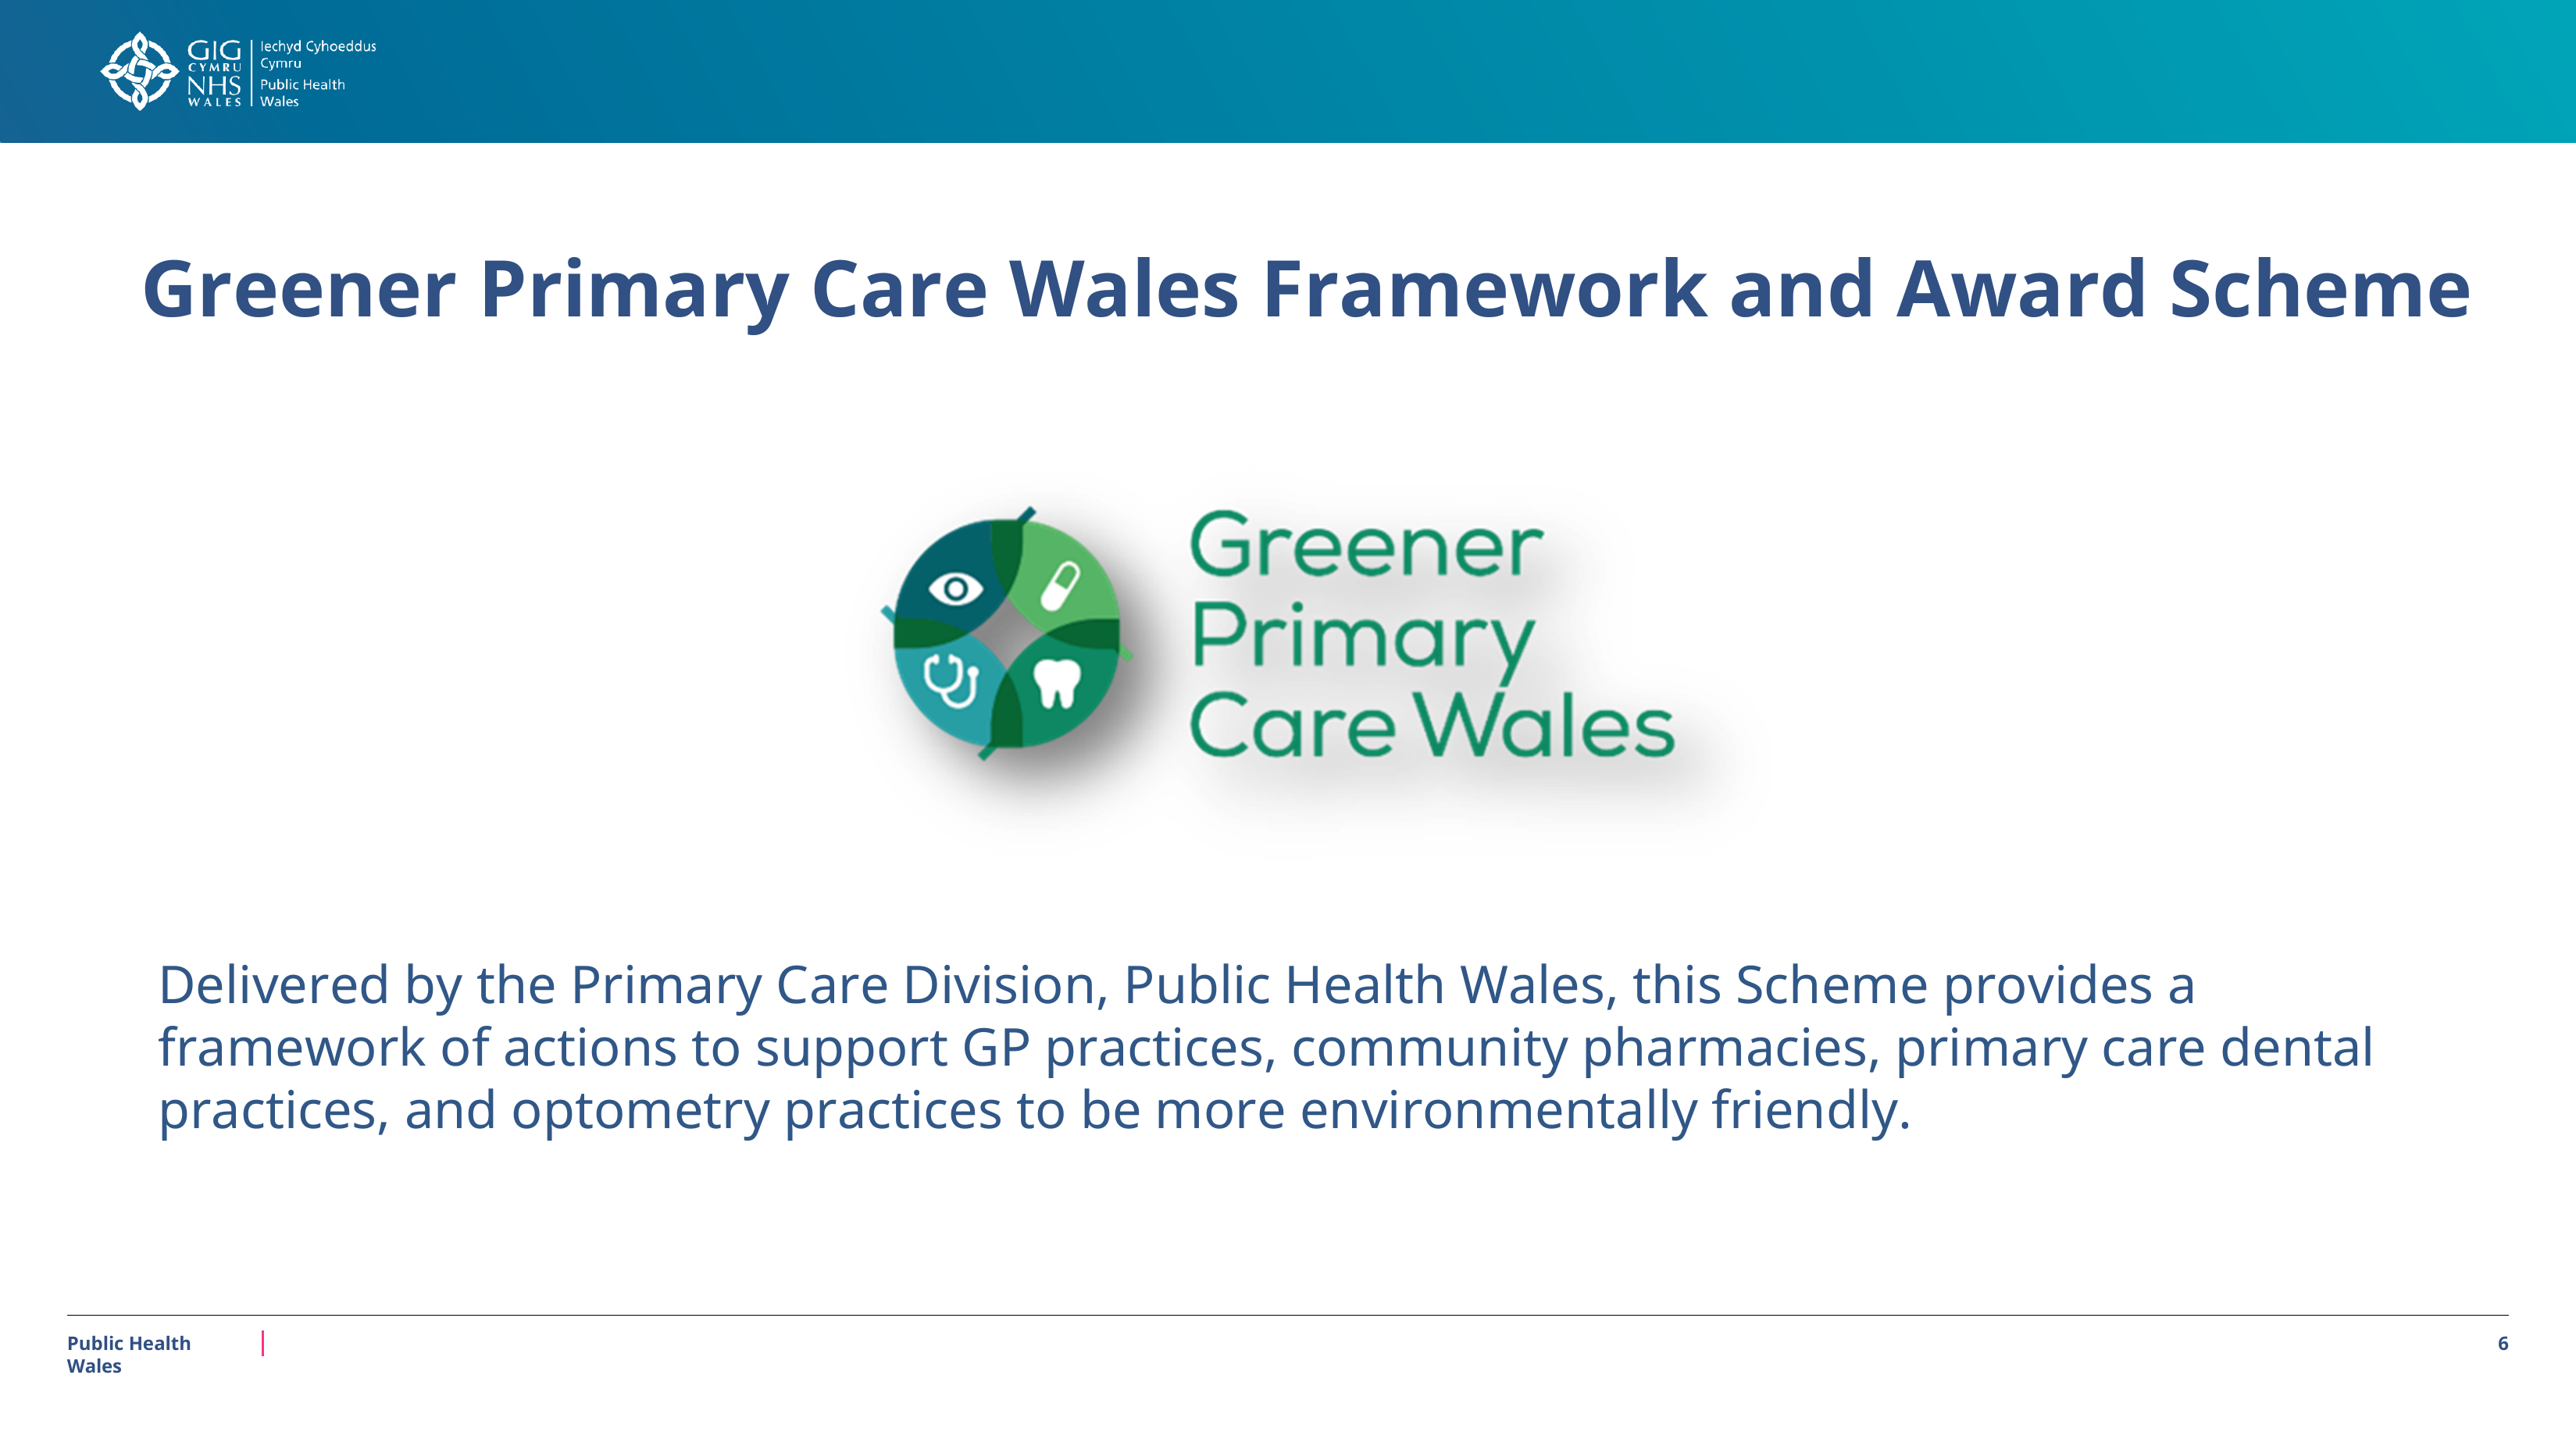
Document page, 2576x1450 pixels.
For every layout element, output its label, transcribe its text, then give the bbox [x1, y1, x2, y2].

text_box Delivered by the Primary Care Division, Public Health Wales, this Scheme provides a framework of actions to support GP practices, community pharmacies, primary care dental practices, and optometry practices to be more environmentally friendly. [156, 950, 2418, 1189]
title Greener Primary Care Wales Framework and Award Scheme [98, 237, 2516, 334]
text_box Public Health Wales [65, 1331, 248, 1356]
text_box [2493, 1331, 2516, 1356]
picture [794, 412, 1780, 871]
